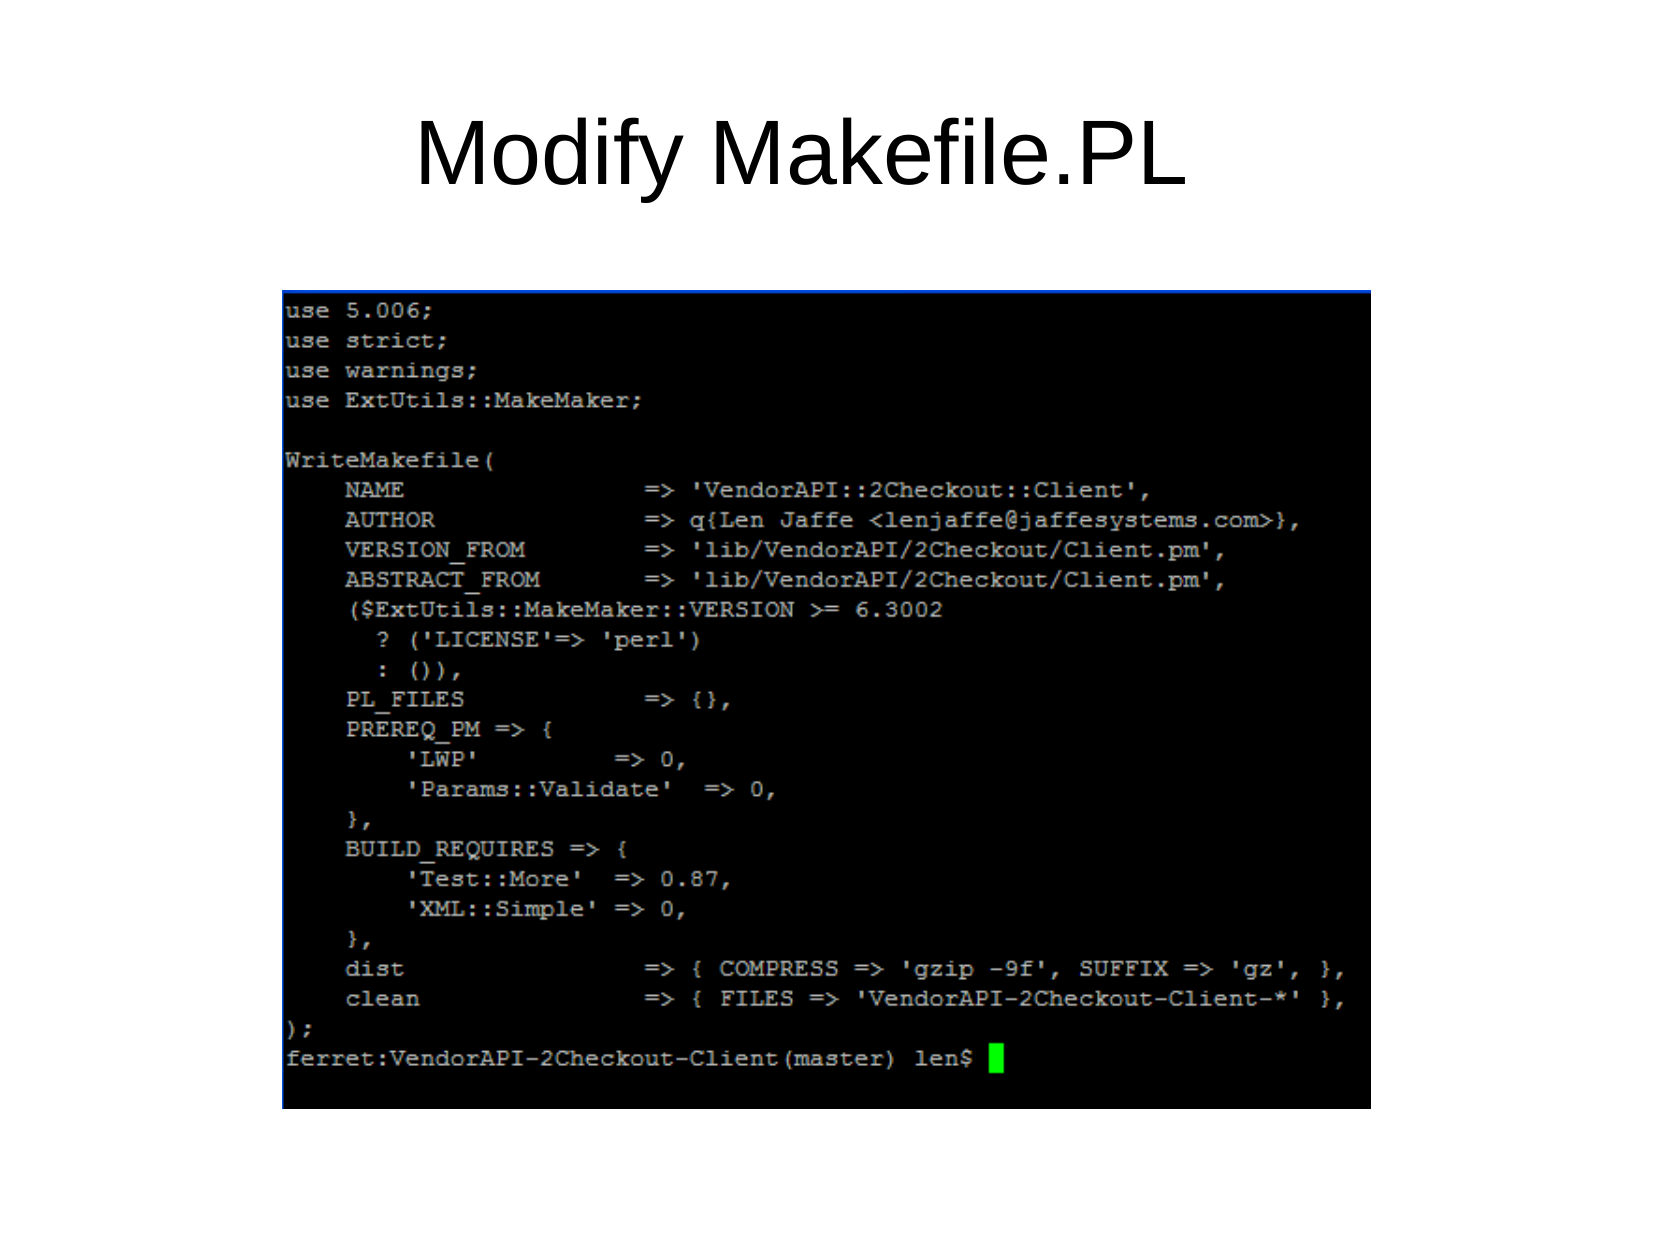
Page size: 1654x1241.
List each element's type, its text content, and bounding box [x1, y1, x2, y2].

picture [282, 290, 1371, 1109]
title Modify Makefile.PL [82, 49, 1571, 257]
